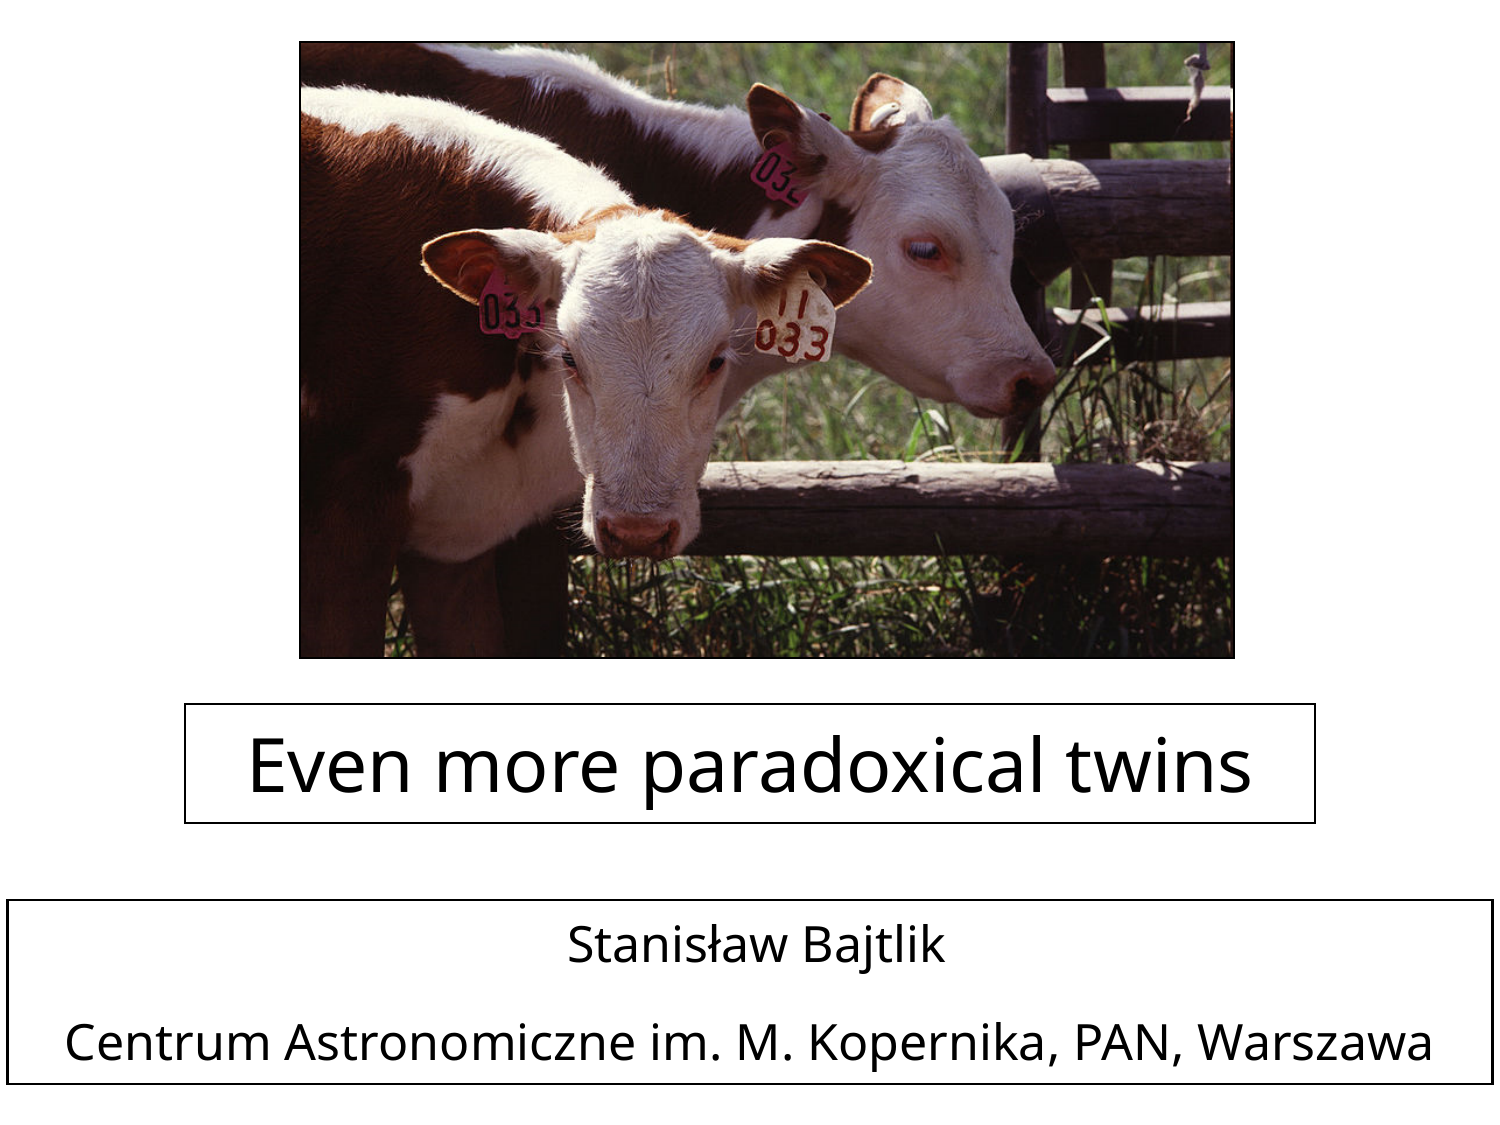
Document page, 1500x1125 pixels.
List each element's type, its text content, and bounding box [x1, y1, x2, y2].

text_box Stanisław Bajtlik Centrum Astronomiczne im. M. Kopernika, PAN, Warszawa [7, 900, 1493, 1059]
picture [301, 42, 1234, 657]
text_box Even more paradoxical twins [184, 704, 1316, 805]
